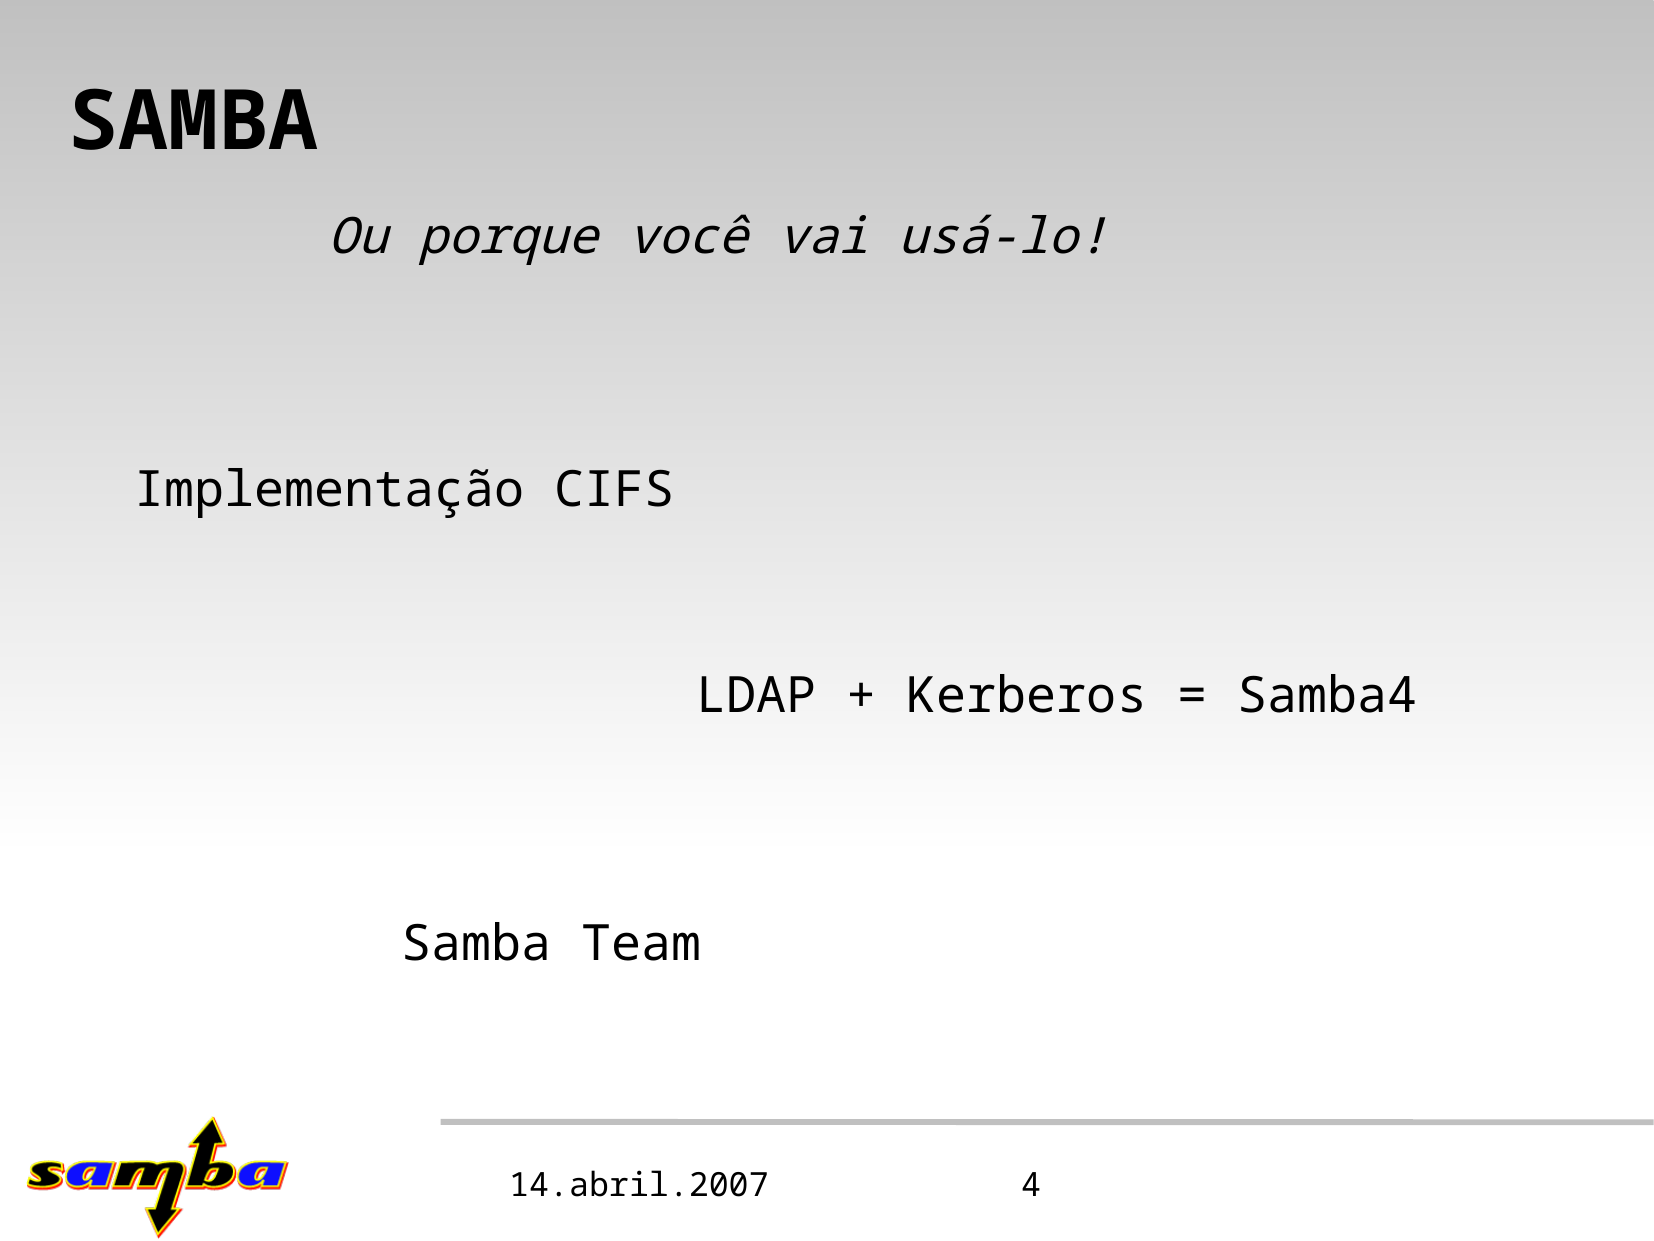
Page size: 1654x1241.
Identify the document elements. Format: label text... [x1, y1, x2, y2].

text_box SAMBA [68, 60, 1181, 164]
text_box LDAP + Kerberos = Samba4 [696, 659, 1568, 769]
picture [26, 1116, 290, 1241]
text_box Ou porque você vai usá-lo! [328, 199, 1289, 261]
text_box Samba Team [401, 907, 1362, 969]
text_box Implementação CIFS [134, 453, 1095, 563]
